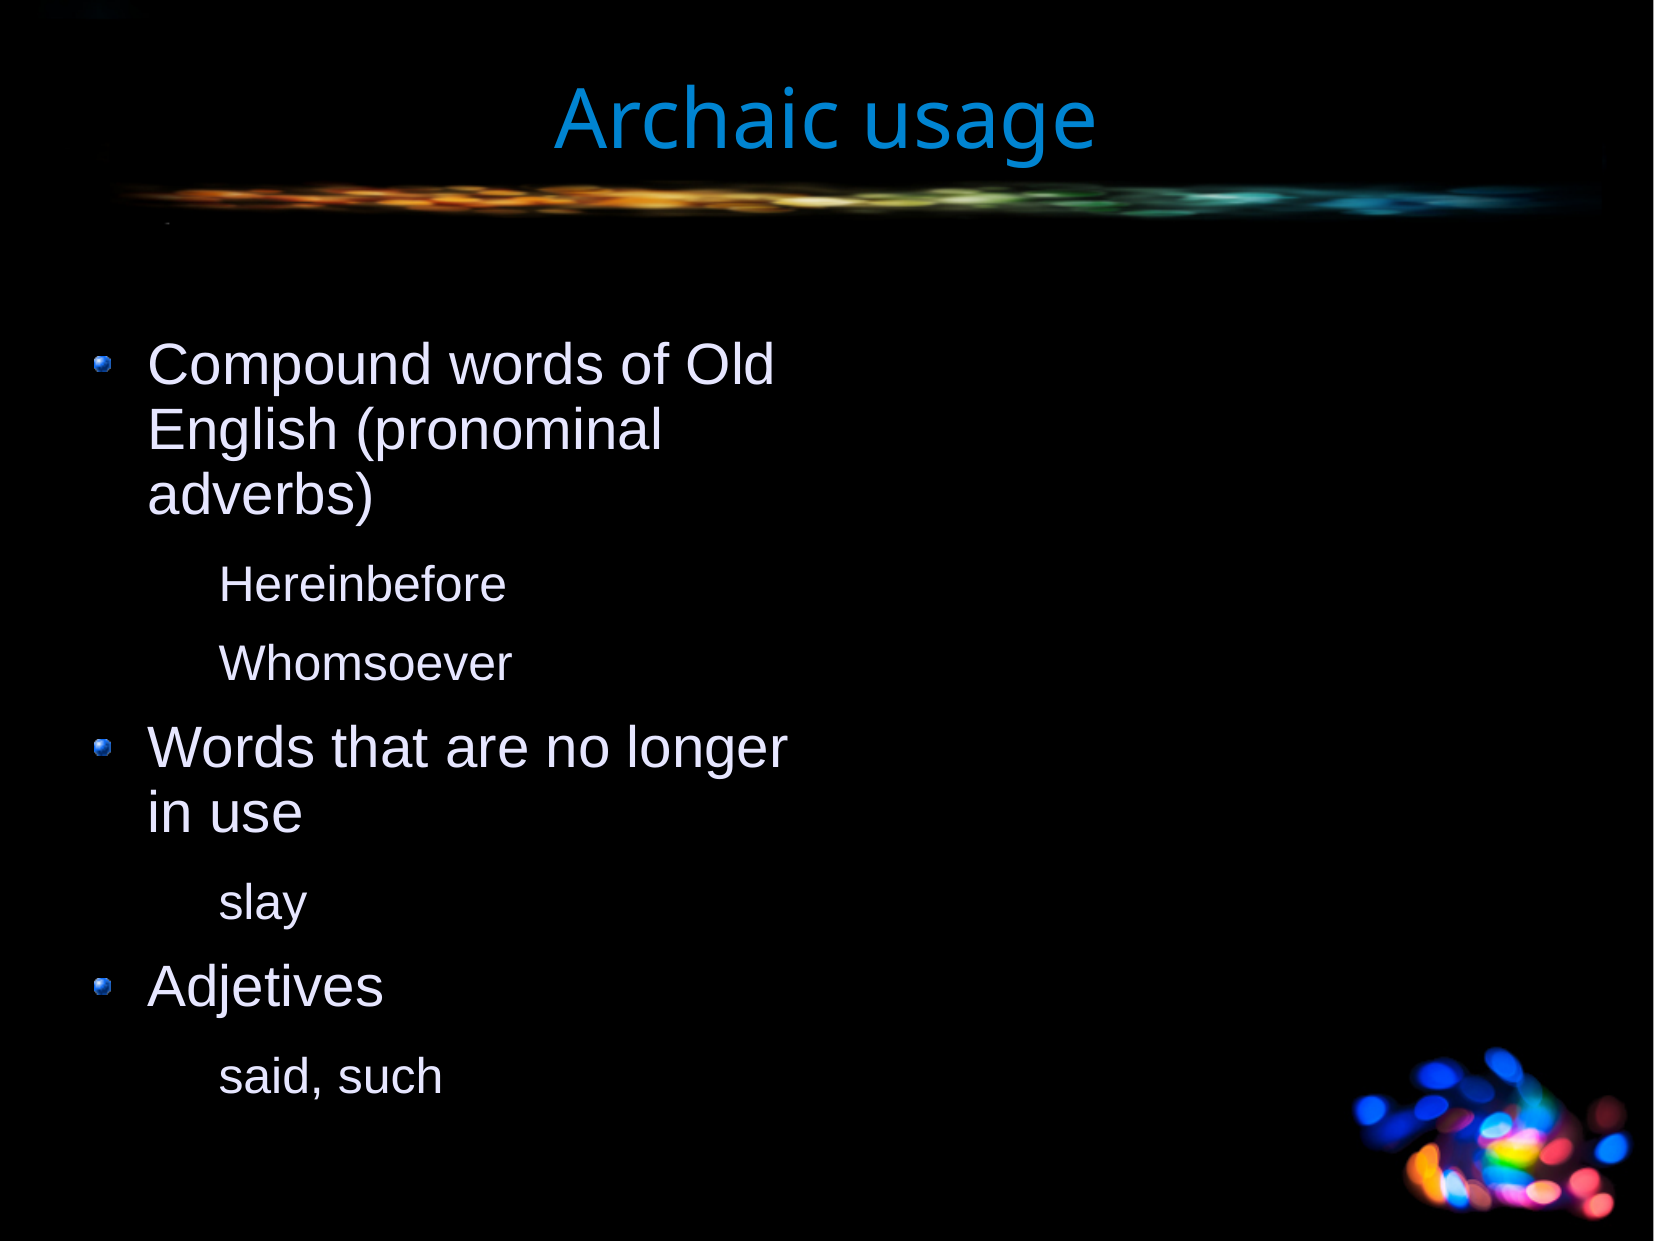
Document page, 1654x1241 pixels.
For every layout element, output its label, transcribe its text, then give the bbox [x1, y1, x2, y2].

list Compound words of Old English (pronominal adverbs) Hereinbefore Whomsoever Words that are no longer in use slay Adjetives said, such [76, 331, 803, 1136]
title Archaic usage [82, 12, 1571, 220]
picture [0, 0, 1654, 1241]
